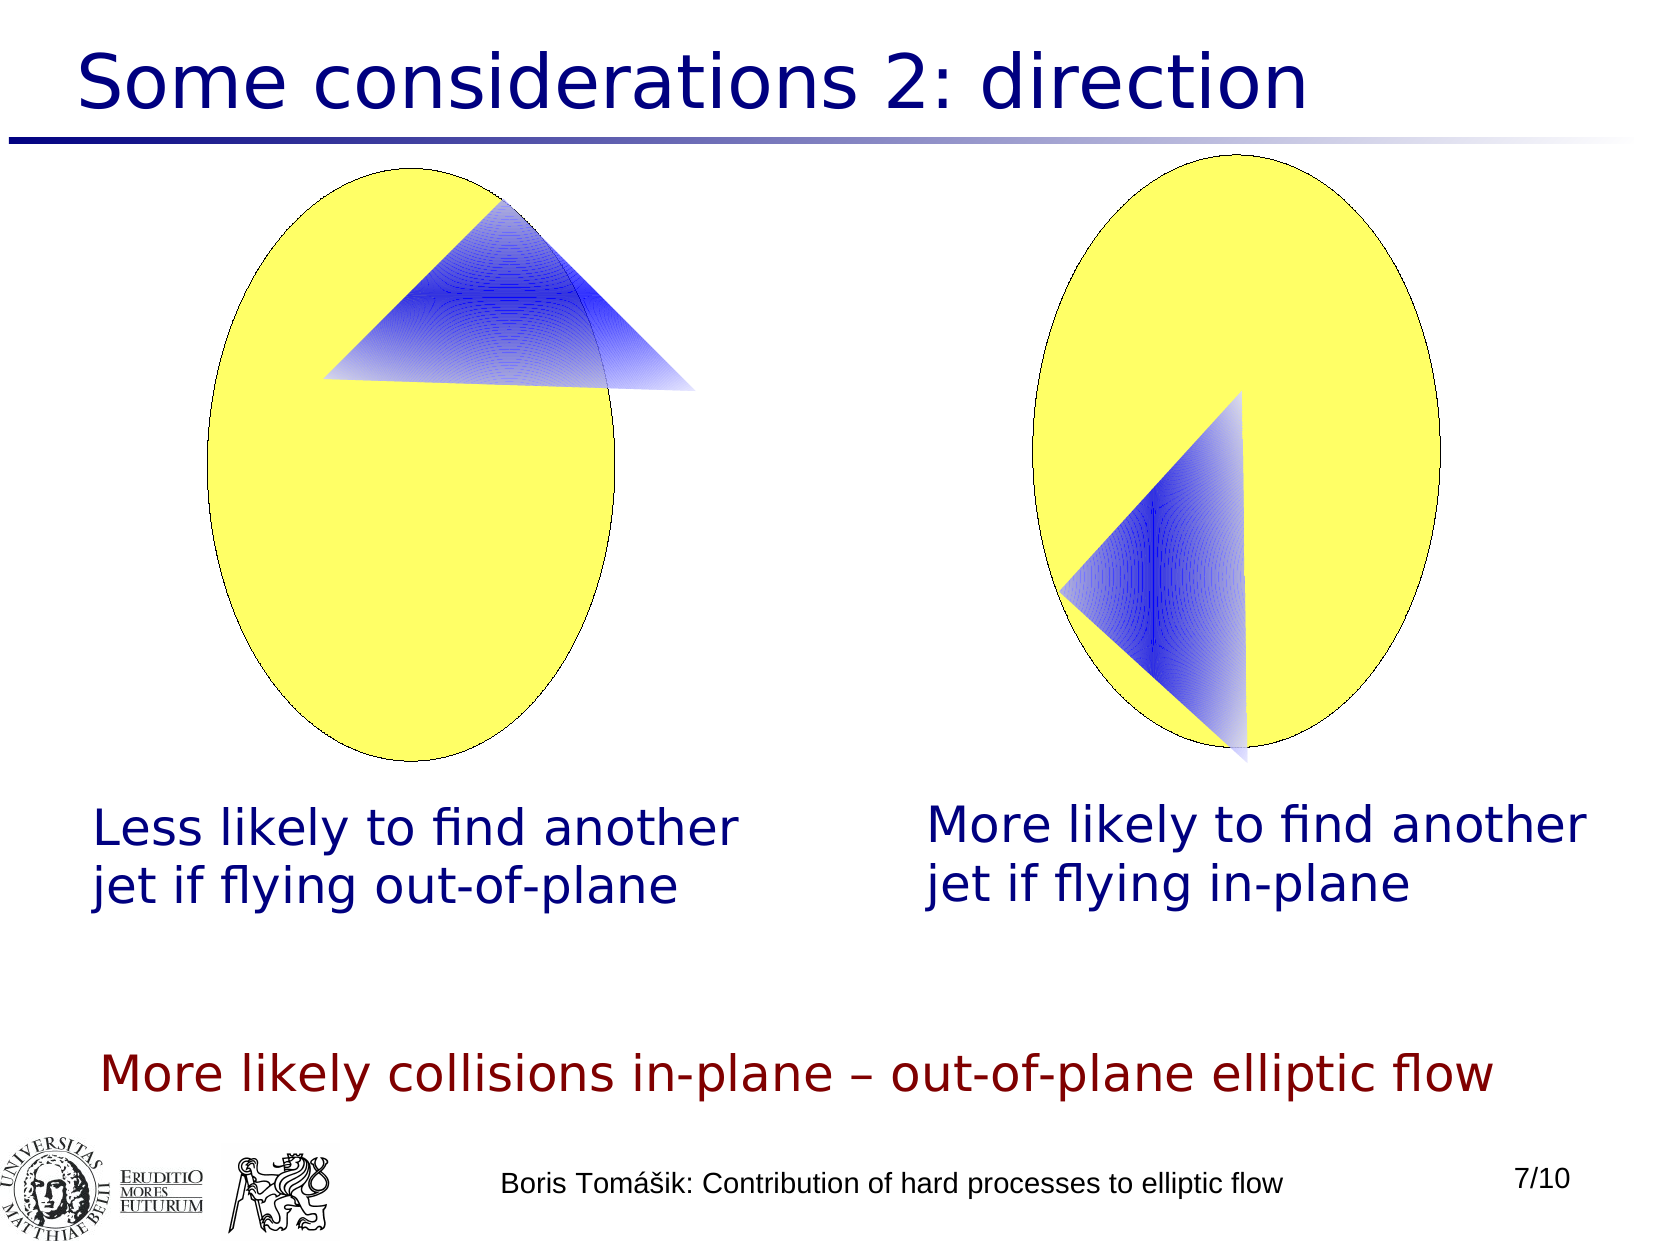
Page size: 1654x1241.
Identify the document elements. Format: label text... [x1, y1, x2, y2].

text_box [207, 168, 696, 762]
text_box [1032, 154, 1441, 764]
title Some considerations 2: direction [75, 25, 1565, 141]
picture [0, 1137, 203, 1241]
text_box Less likely to find another jet if flying out-of-plane [78, 791, 754, 923]
text_box More likely collisions in-plane – out-of-plane elliptic flow [84, 1037, 1513, 1111]
text_box More likely to find another jet if flying in-plane [912, 788, 1603, 921]
picture [221, 1143, 340, 1241]
